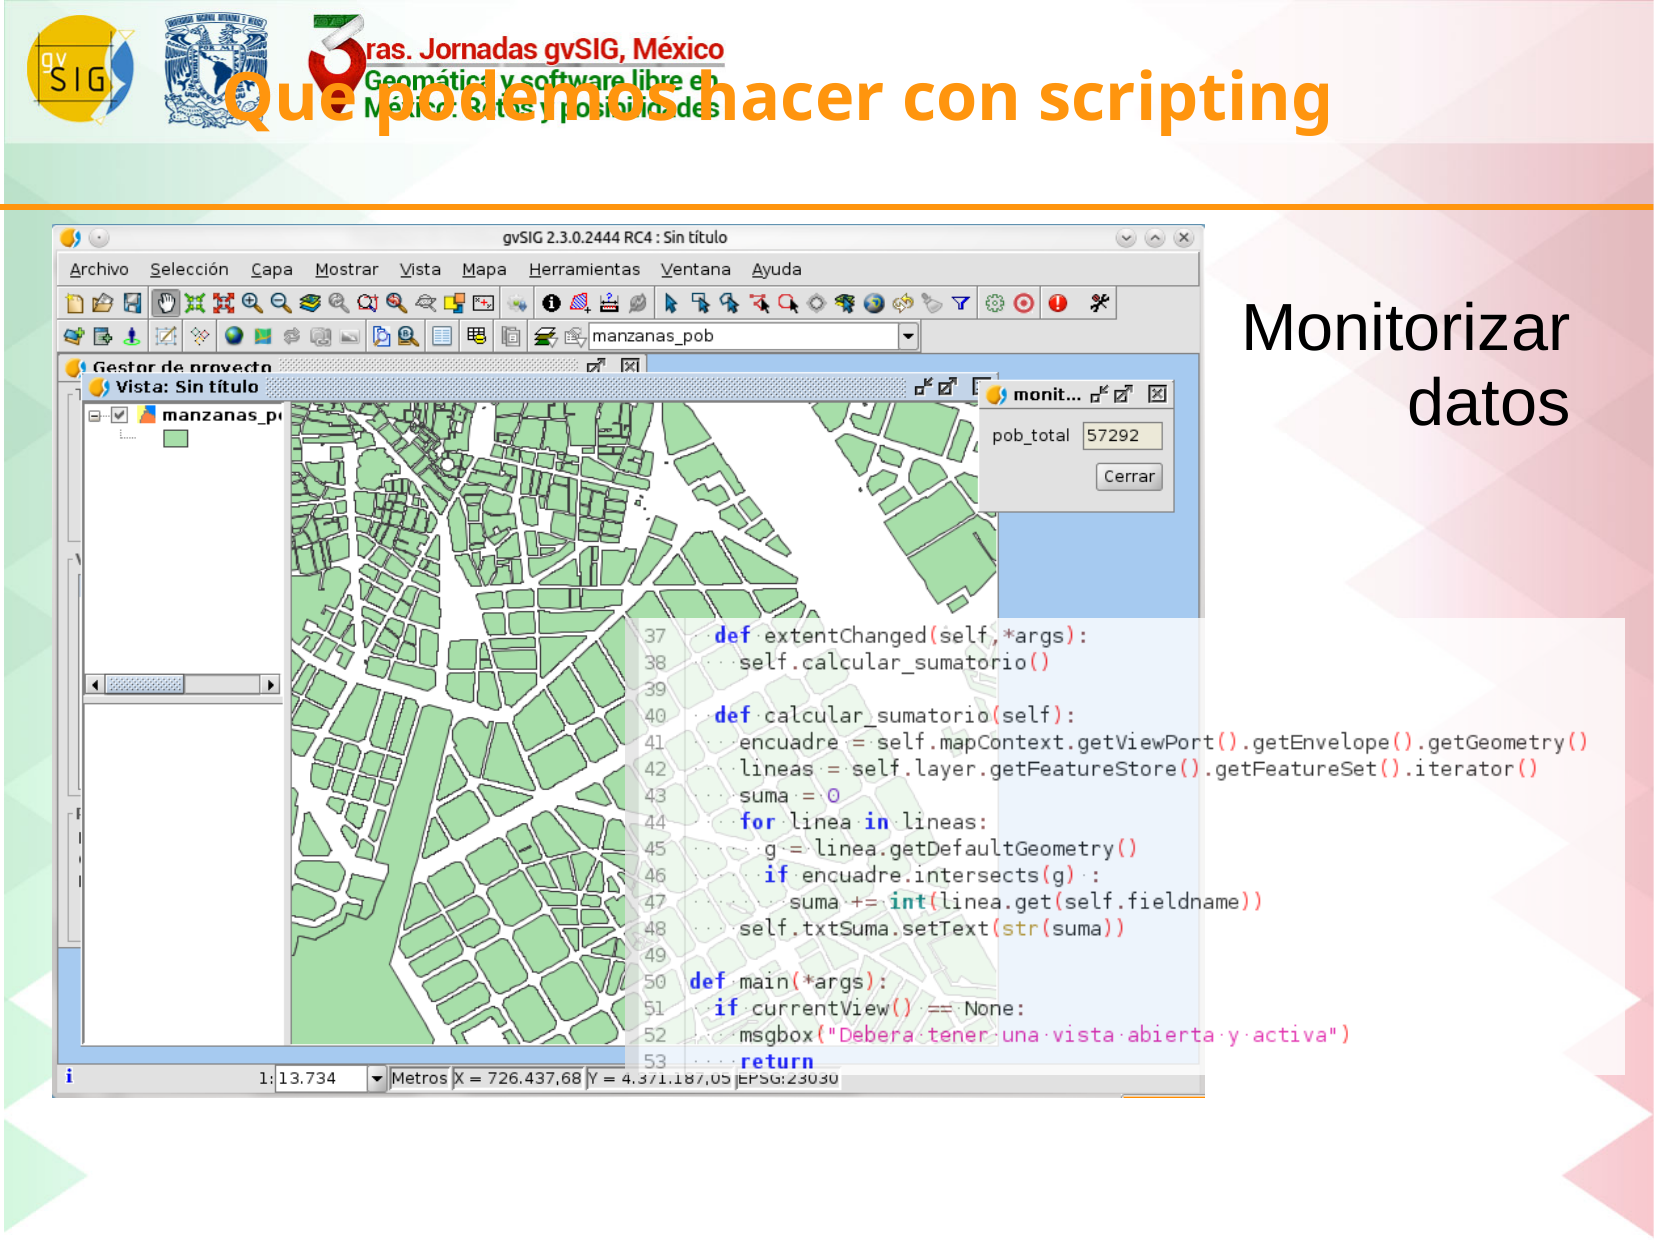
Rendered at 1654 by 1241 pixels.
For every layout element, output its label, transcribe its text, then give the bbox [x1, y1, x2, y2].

title Que podemos hacer con scripting [0, 0, 1654, 207]
picture [4, 210, 1654, 1240]
subtitle Monitorizar datos [1205, 290, 1571, 618]
